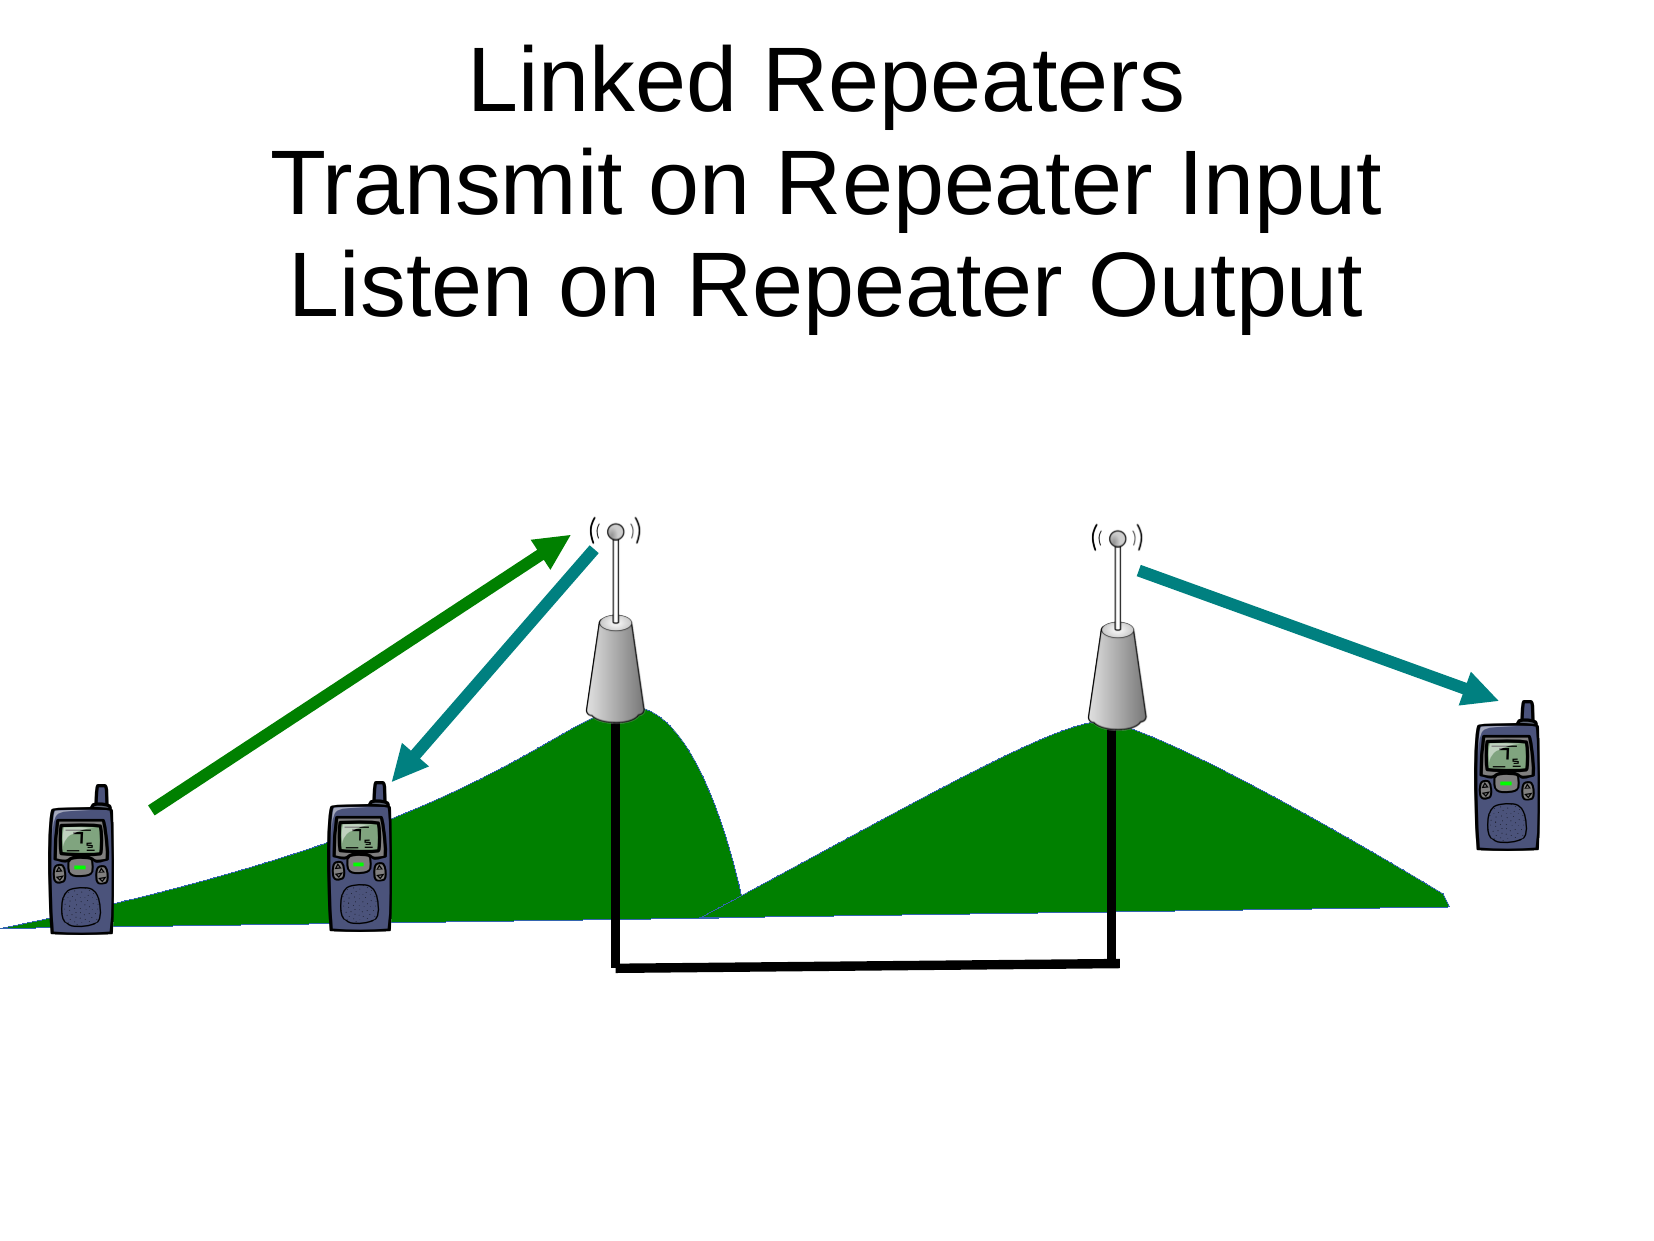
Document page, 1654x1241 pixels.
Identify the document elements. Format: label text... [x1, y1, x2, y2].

picture [48, 784, 114, 935]
text_box [620, 778, 1107, 920]
text_box [1116, 772, 1450, 912]
title Linked Repeaters Transmit on Repeater Input Listen on Repeater Output [82, 28, 1571, 337]
text_box [114, 842, 327, 927]
picture [960, 426, 1227, 802]
picture [1474, 700, 1540, 851]
picture [458, 419, 725, 795]
text_box [0, 918, 48, 929]
picture [327, 781, 392, 932]
text_box [392, 789, 611, 923]
